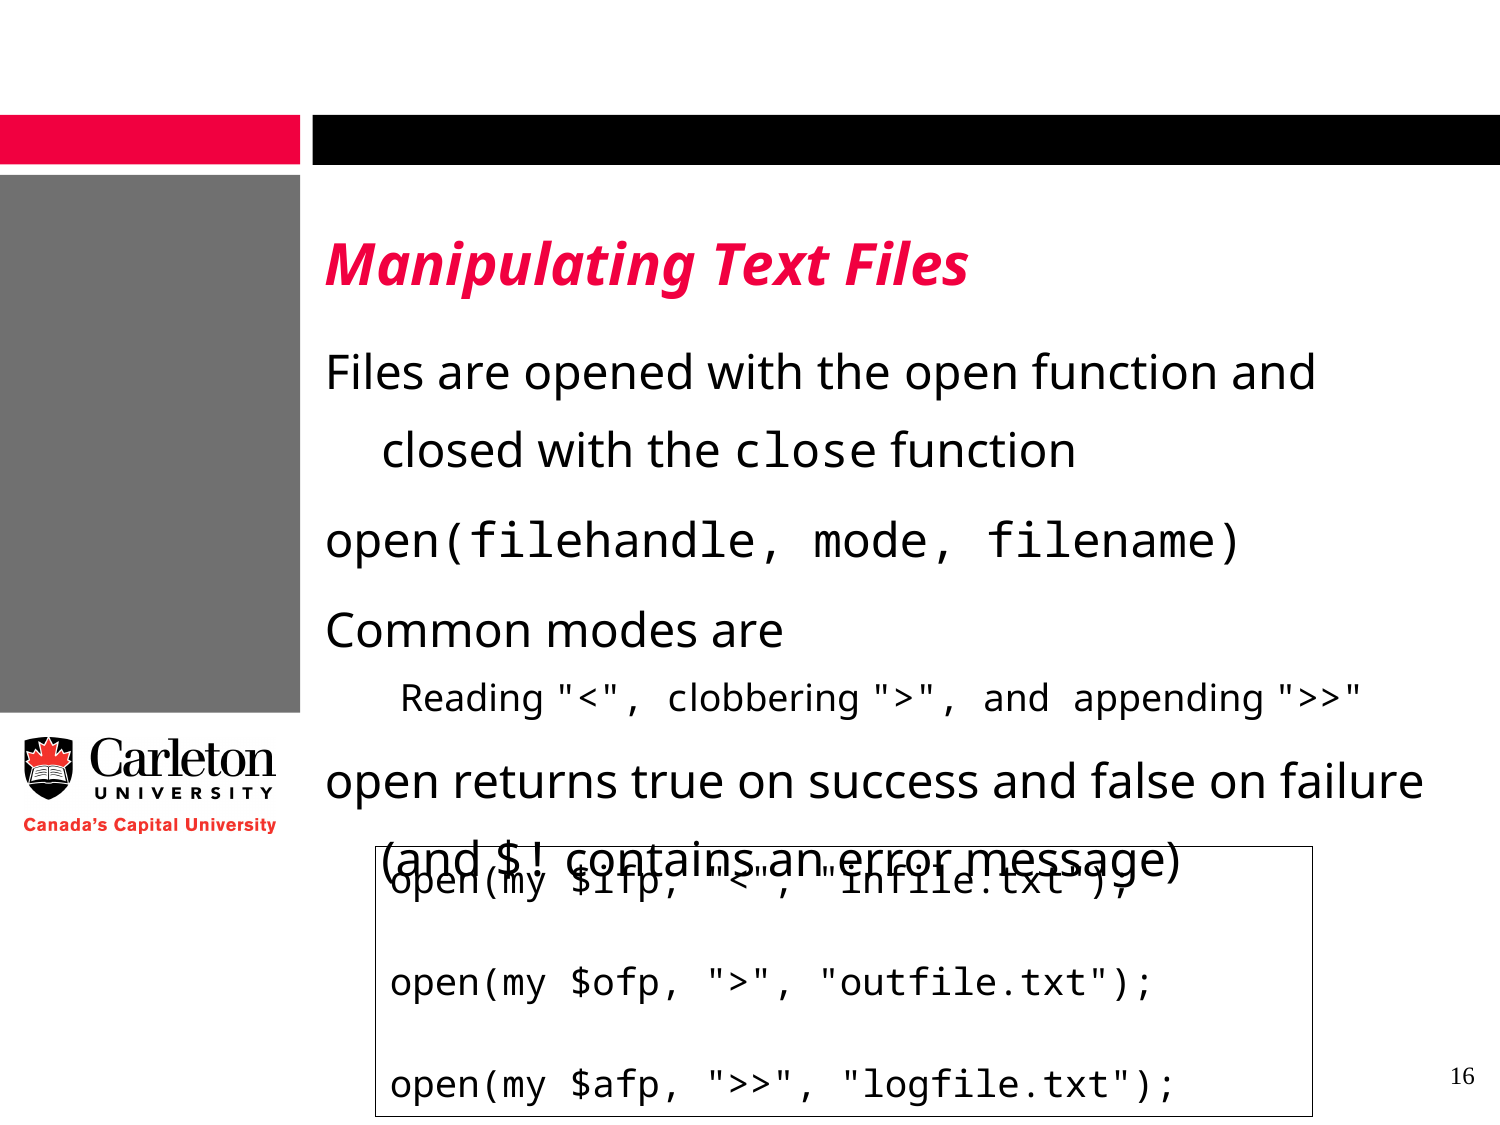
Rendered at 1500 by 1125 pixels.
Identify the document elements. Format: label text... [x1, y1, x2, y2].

title Manipulating Text Files [324, 194, 1450, 324]
list Files are opened with the open function and closed with the close function open(filehandle, mode, filename) Common modes are Reading "<", clobbering ">", and appending ">>" open returns true on success and false on failure (and $! contains an error message) [324, 324, 1450, 1036]
picture [24, 737, 276, 834]
text_box open(my $ifp, "<", "infile.txt"); open(my $ofp, ">", "outfile.txt"); open(my $afp, ">>", "logfile.txt"); [375, 846, 1313, 1088]
